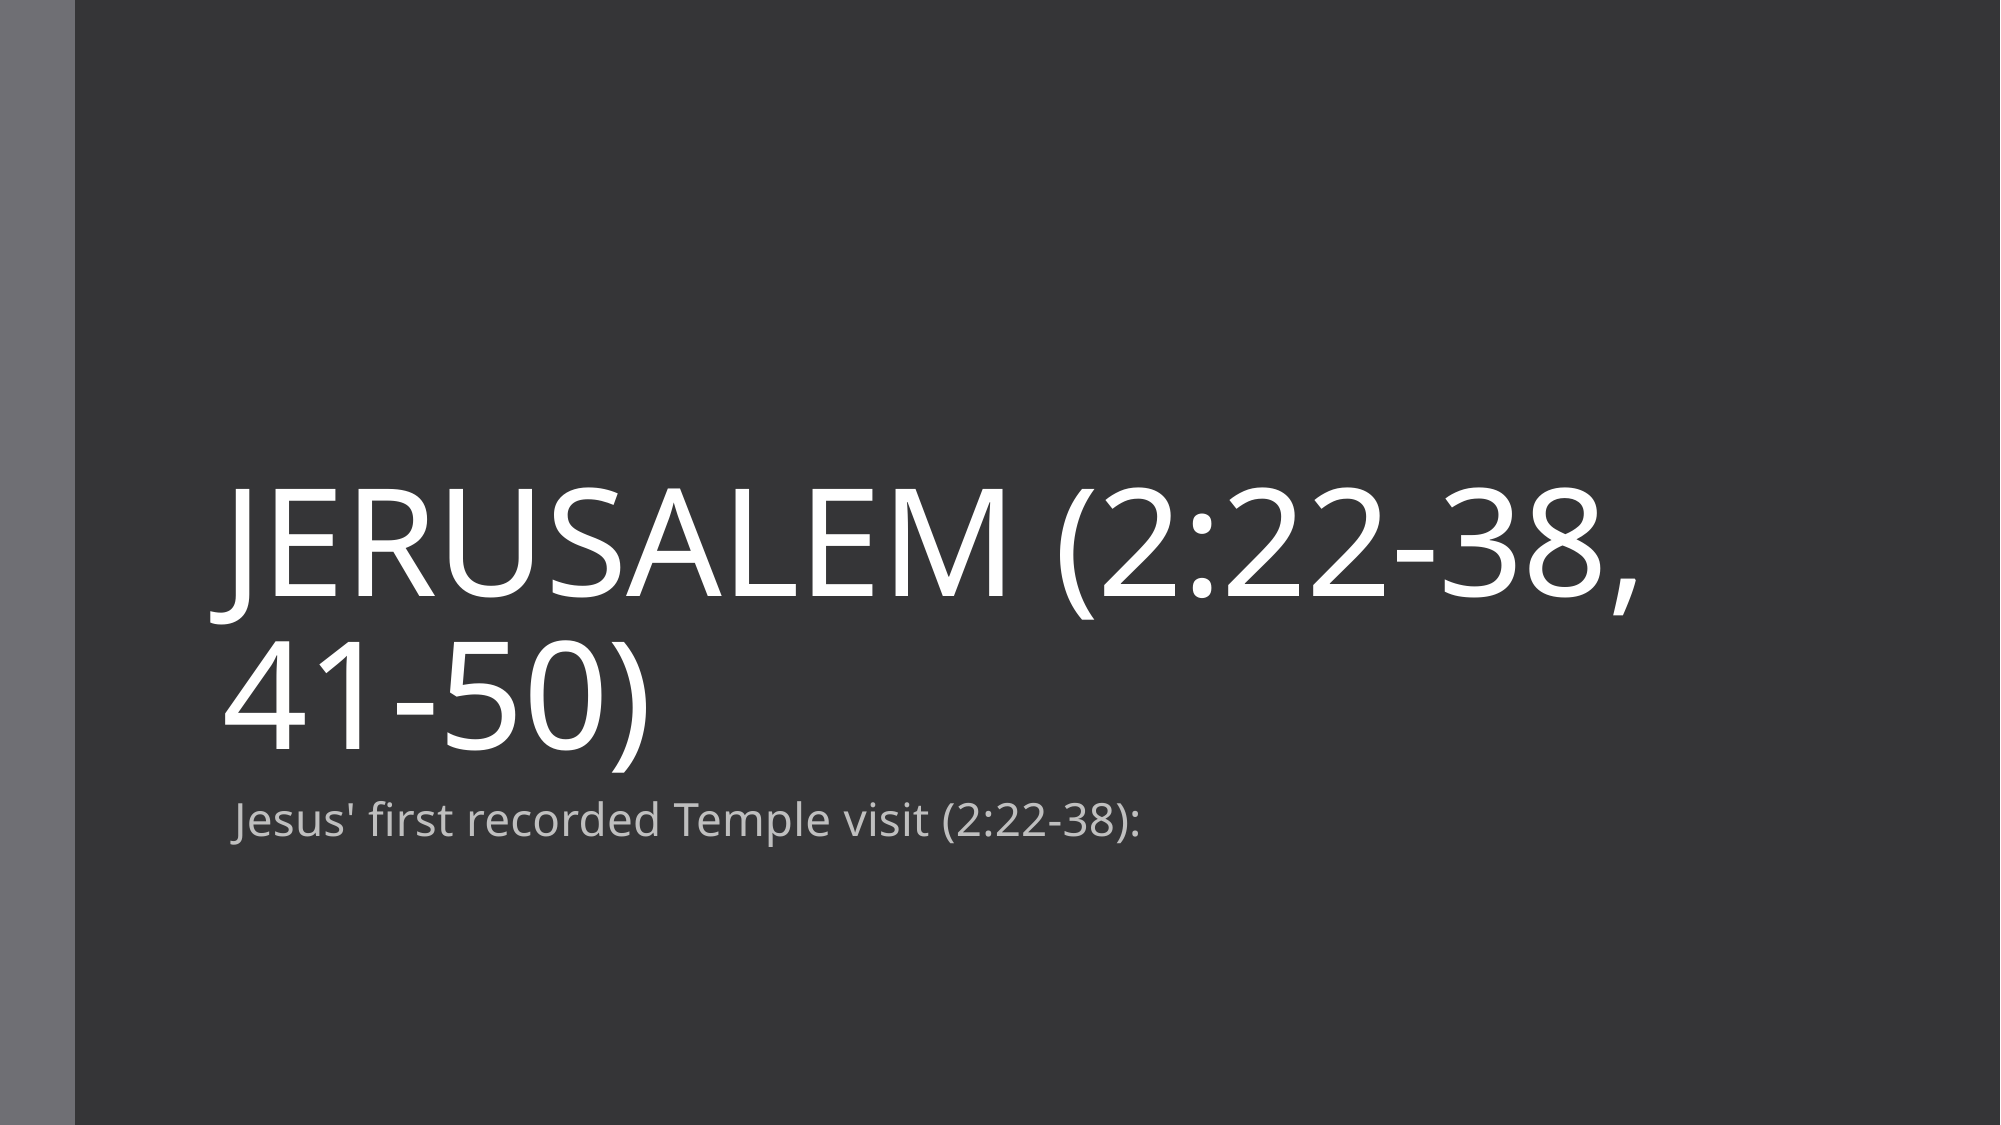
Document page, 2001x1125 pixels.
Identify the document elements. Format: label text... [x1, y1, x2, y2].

subtitle Jesus' first recorded Temple visit (2:22-38): [206, 787, 1752, 1066]
title JERUSALEM (2:22-38, 41-50) [206, 124, 1752, 787]
